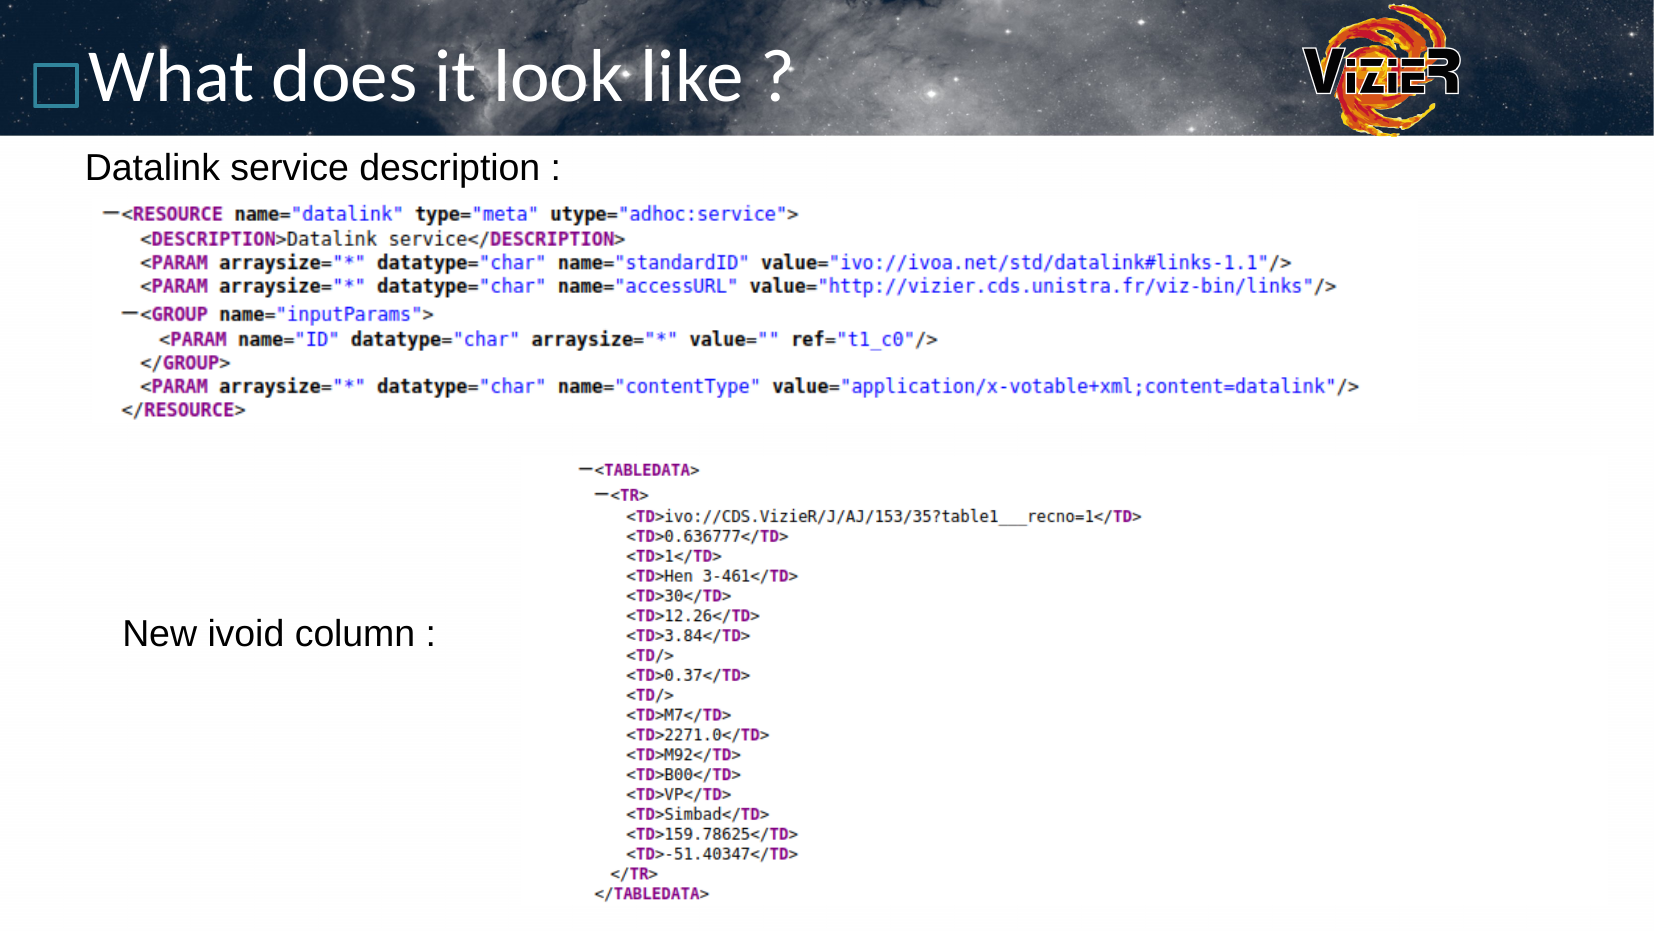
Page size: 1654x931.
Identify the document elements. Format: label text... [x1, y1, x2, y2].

text_box New ivoid column : [107, 604, 611, 704]
text_box Datalink service description : [70, 139, 595, 280]
picture [0, 0, 1654, 931]
title What does it look like ? [59, 17, 1394, 148]
